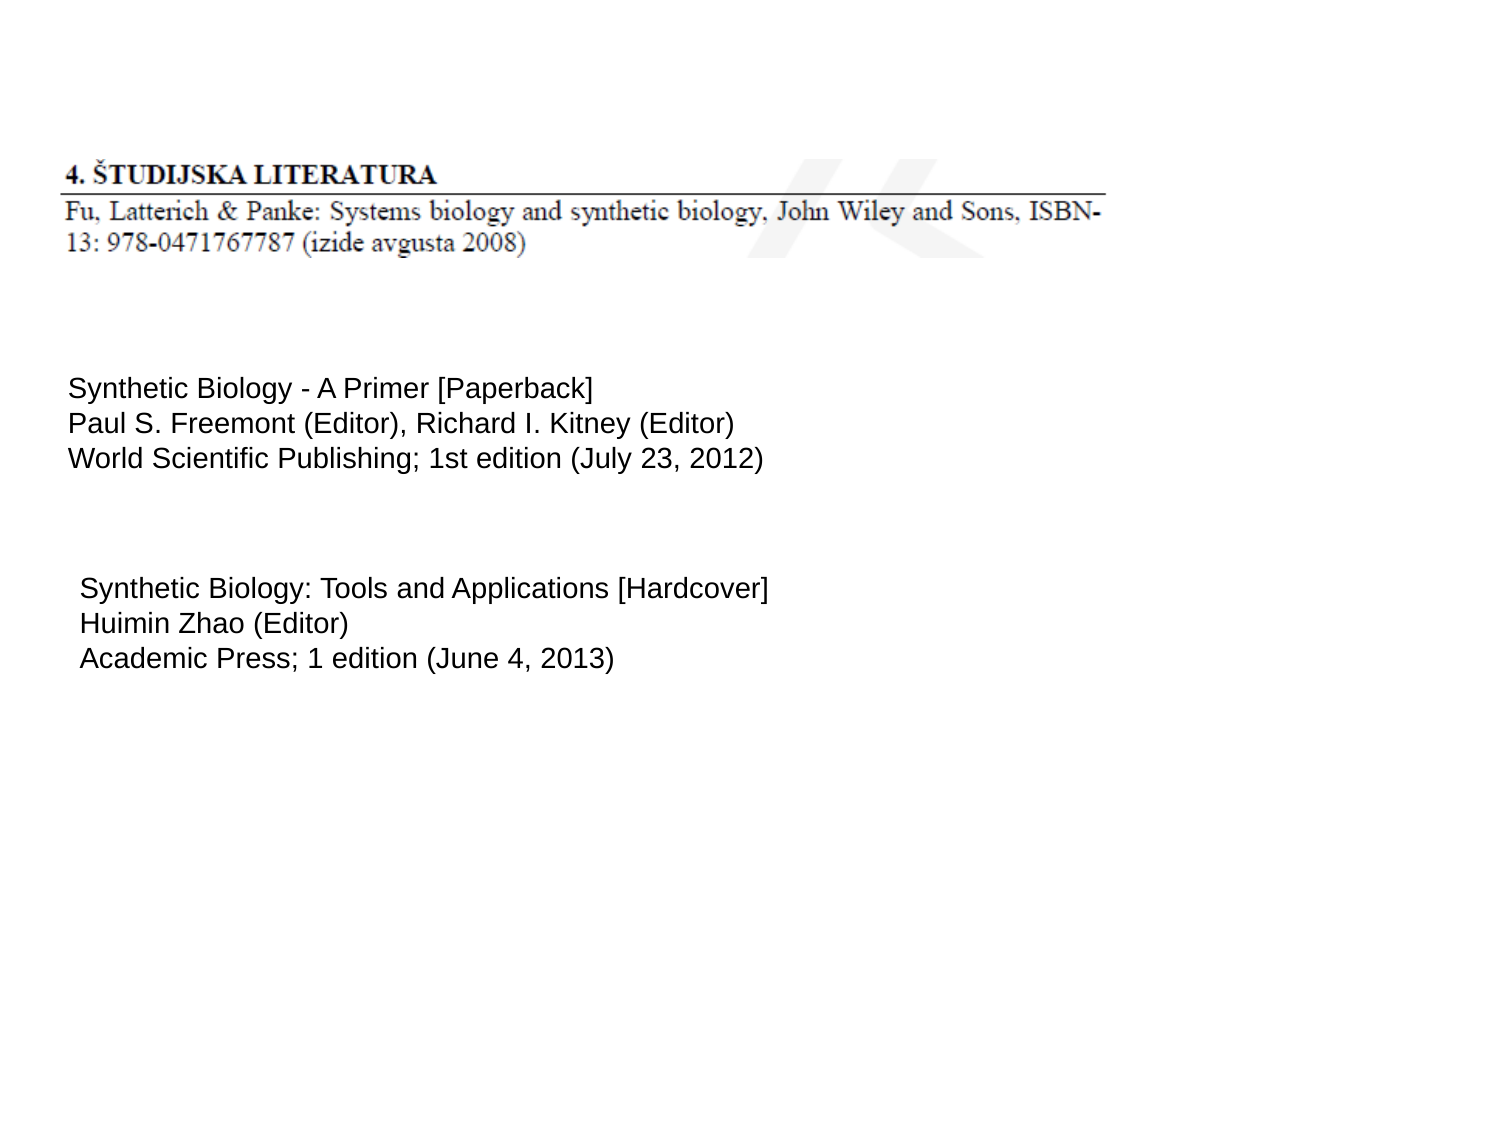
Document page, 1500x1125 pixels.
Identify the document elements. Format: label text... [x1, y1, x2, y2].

text_box Synthetic Biology - A Primer [Paperback] Paul S. Freemont (Editor), Richard I. Kitney (Editor) World Scientific Publishing; 1st edition (July 23, 2012) [53, 361, 960, 482]
text_box Synthetic Biology: Tools and Applications [Hardcover] Huimin Zhao (Editor) Academic Press; 1 edition (June 4, 2013) [64, 562, 815, 683]
picture [53, 159, 1117, 258]
